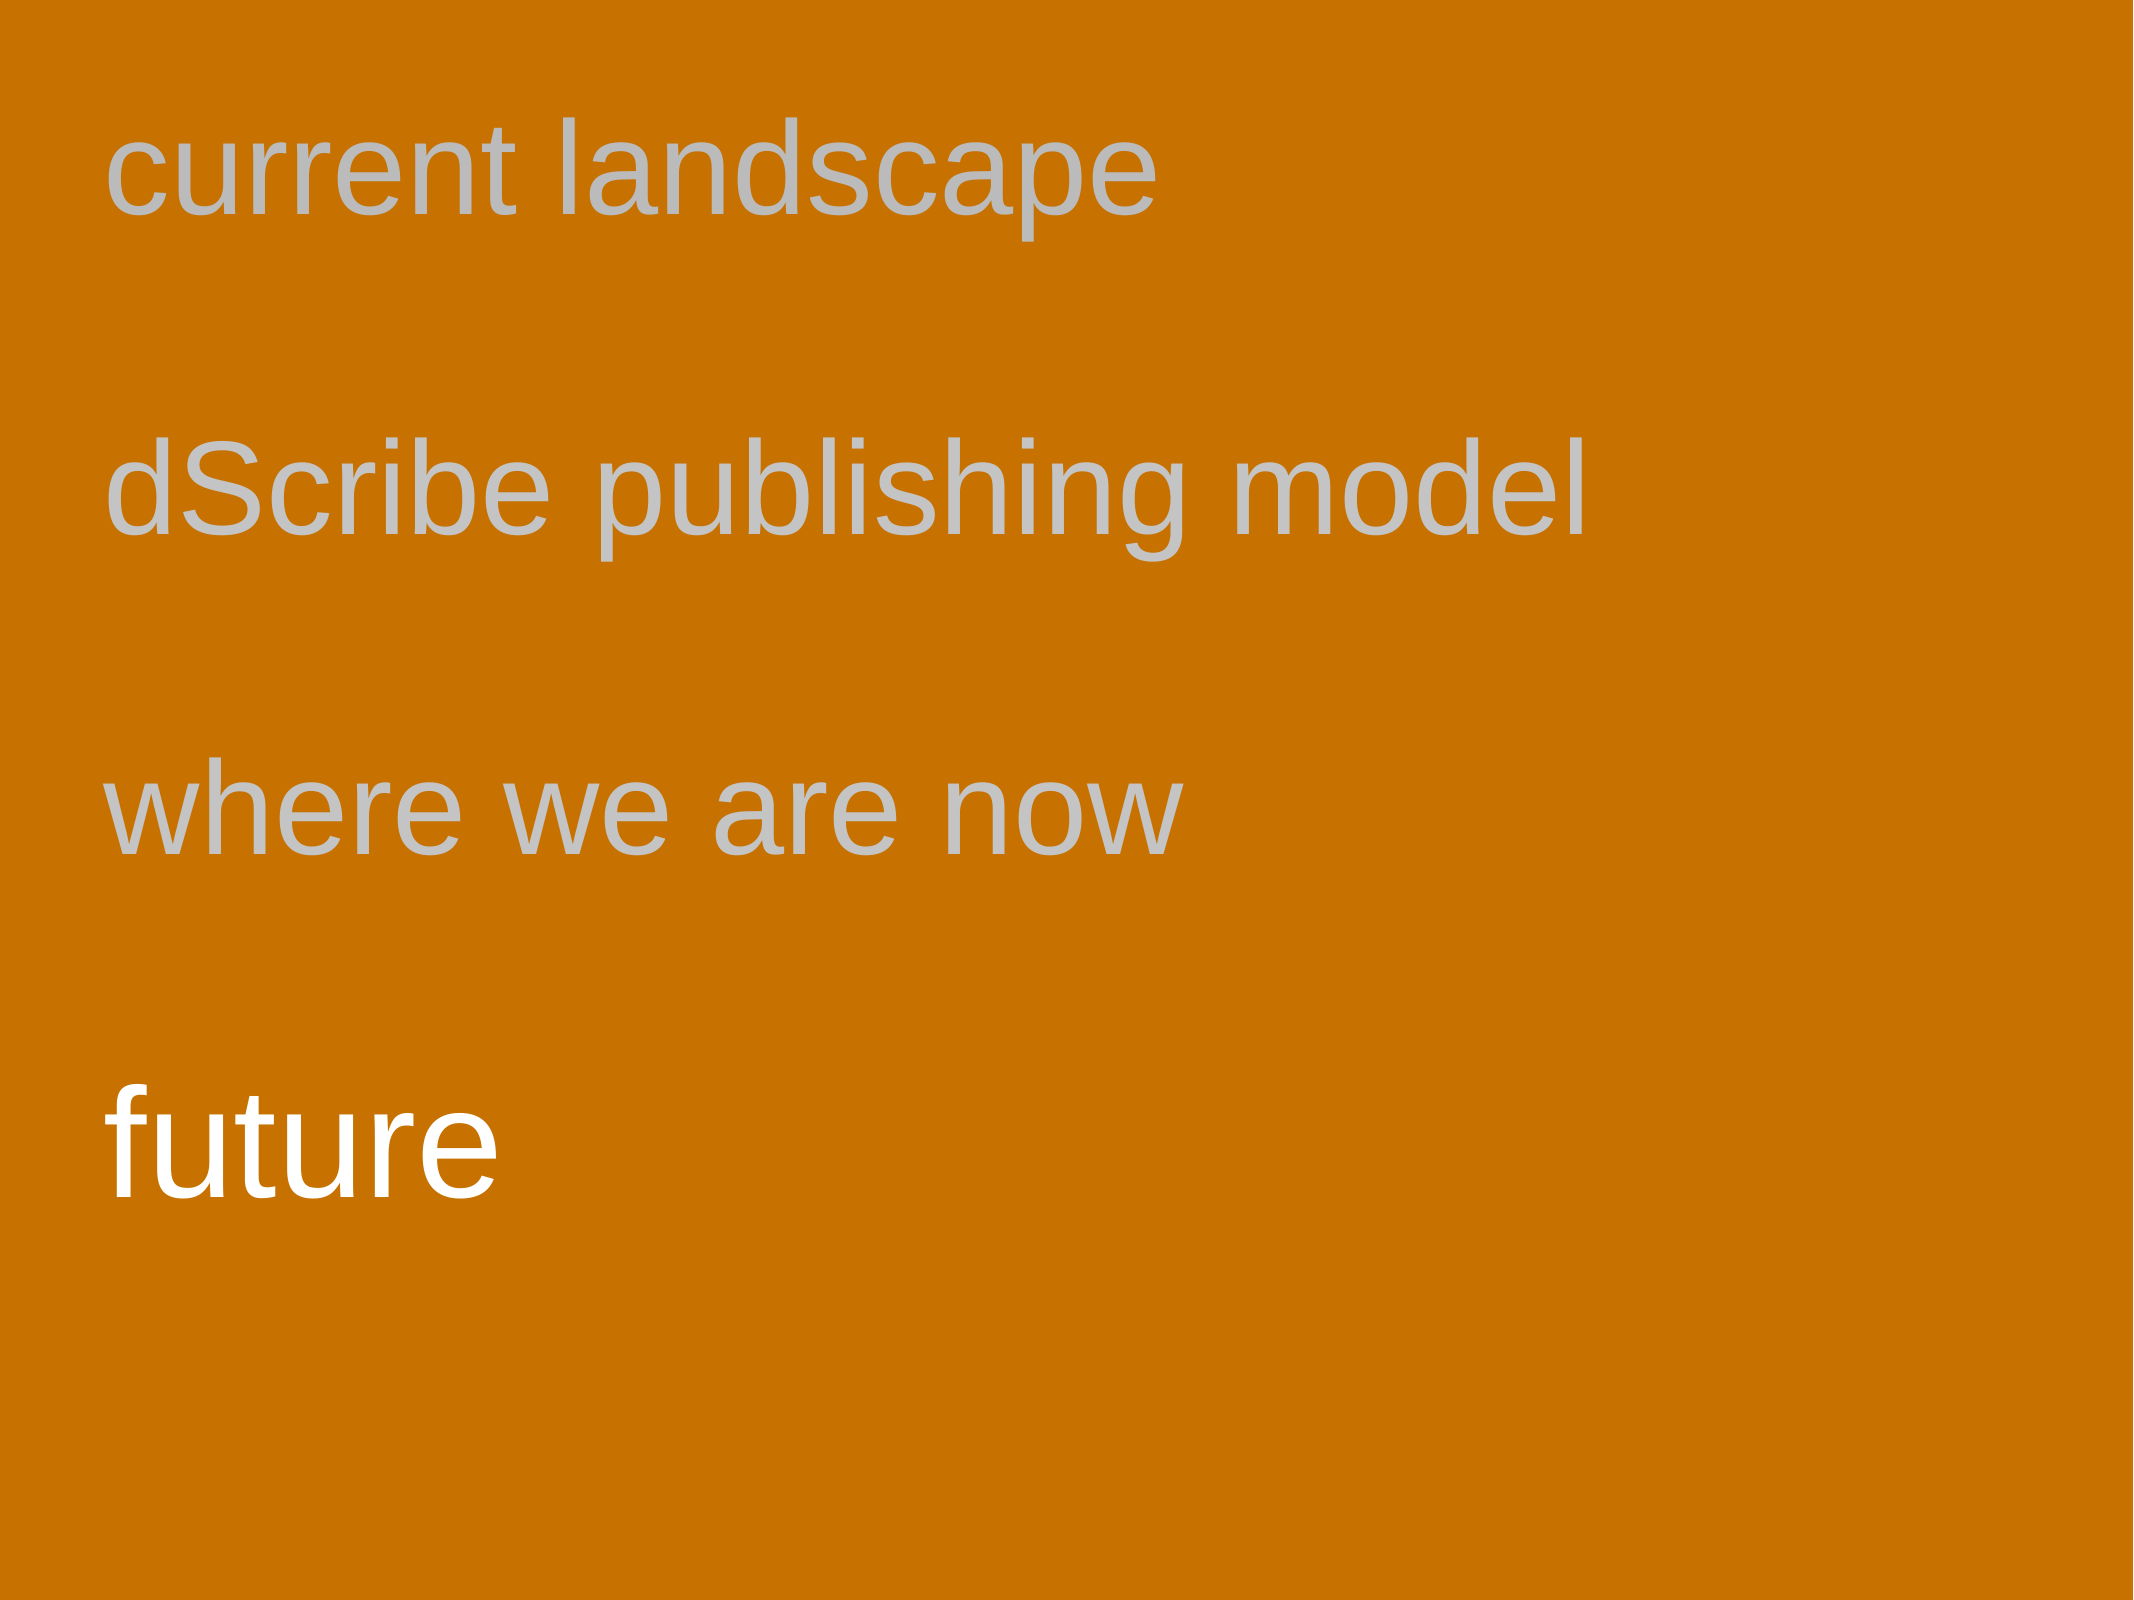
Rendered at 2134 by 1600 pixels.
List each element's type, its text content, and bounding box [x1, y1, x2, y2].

text_box current landscape dScribe publishing model where we are now future [95, 81, 1742, 1184]
